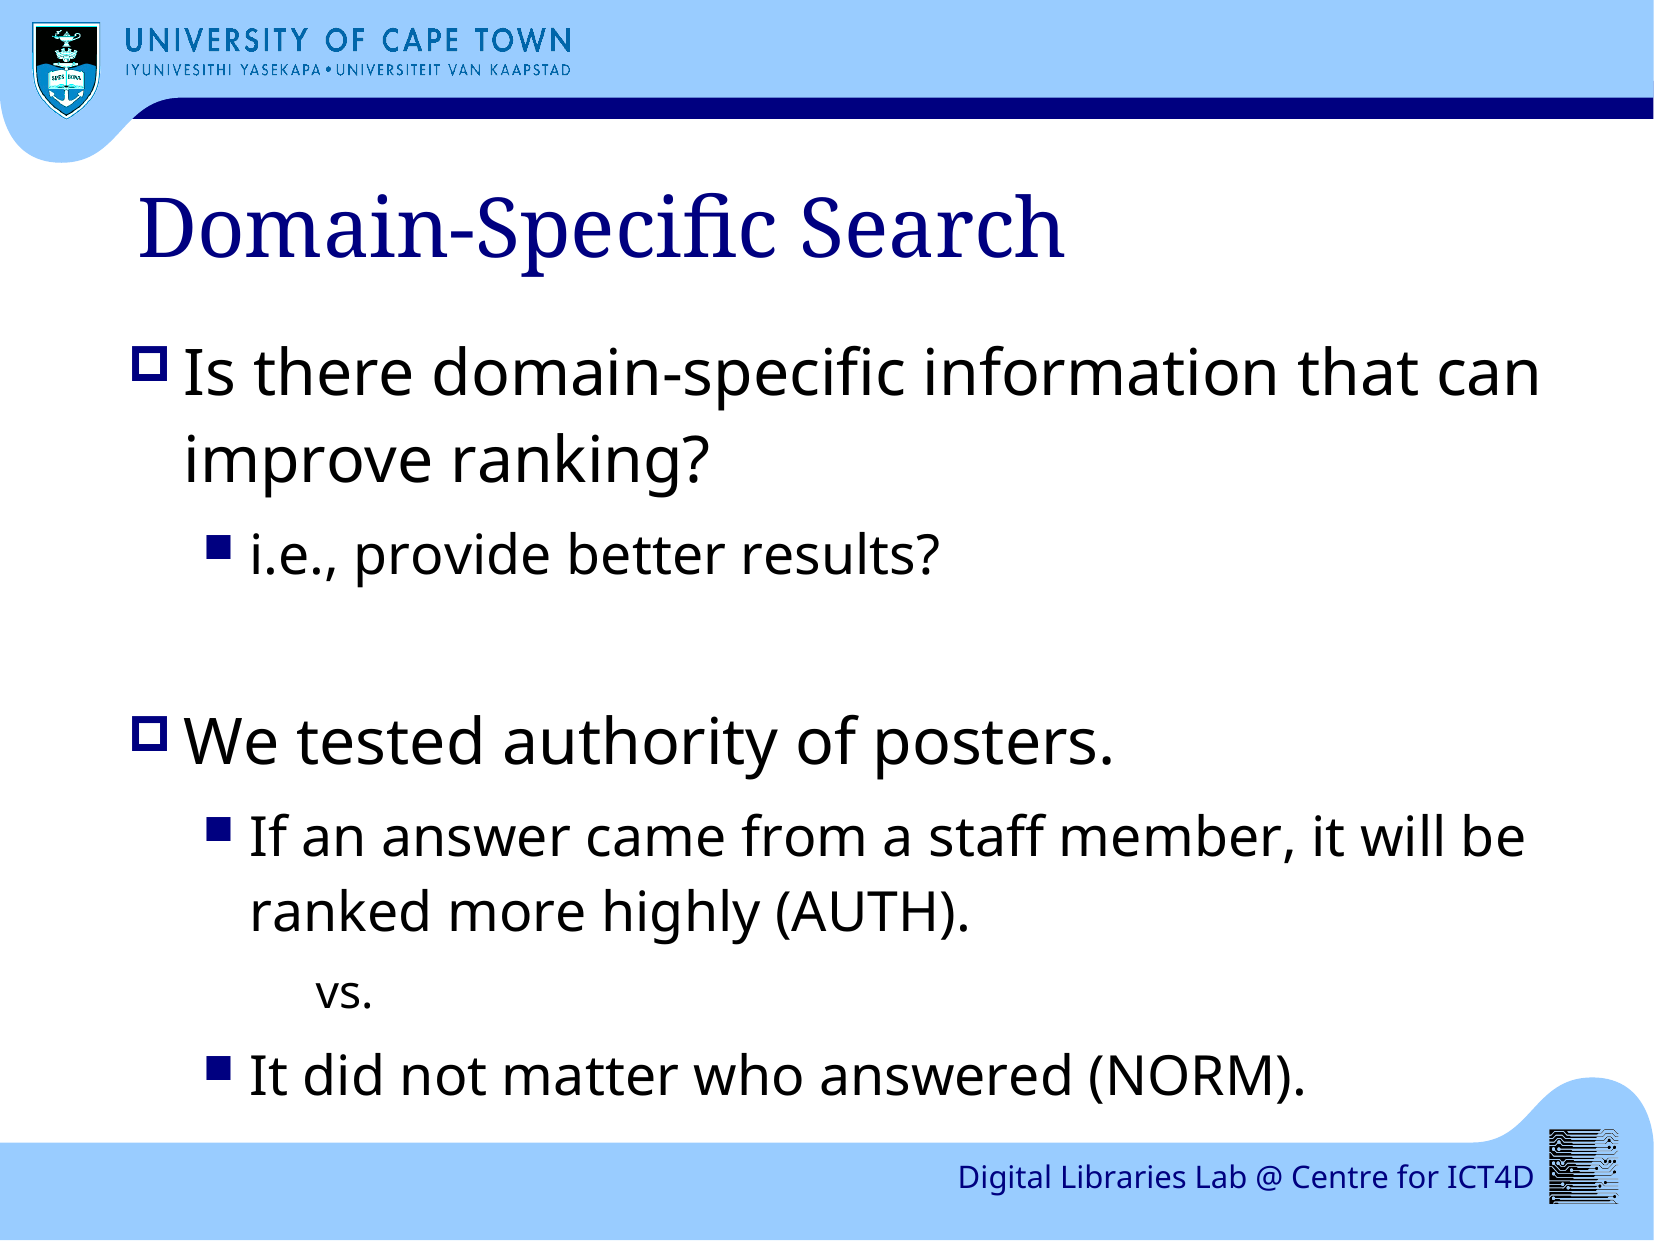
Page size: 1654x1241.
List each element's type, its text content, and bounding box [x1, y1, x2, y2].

list Is there domain-specific information that can improve ranking? i.e., provide better results? We tested authority of posters. If an answer came from a staff member, it will be ranked more highly (AUTH). vs. It did not matter who answered (NORM). [128, 326, 1597, 1046]
picture [32, 22, 101, 120]
picture [1549, 1129, 1619, 1204]
title Domain-Specific Search [137, 155, 1598, 296]
picture [122, 25, 573, 78]
